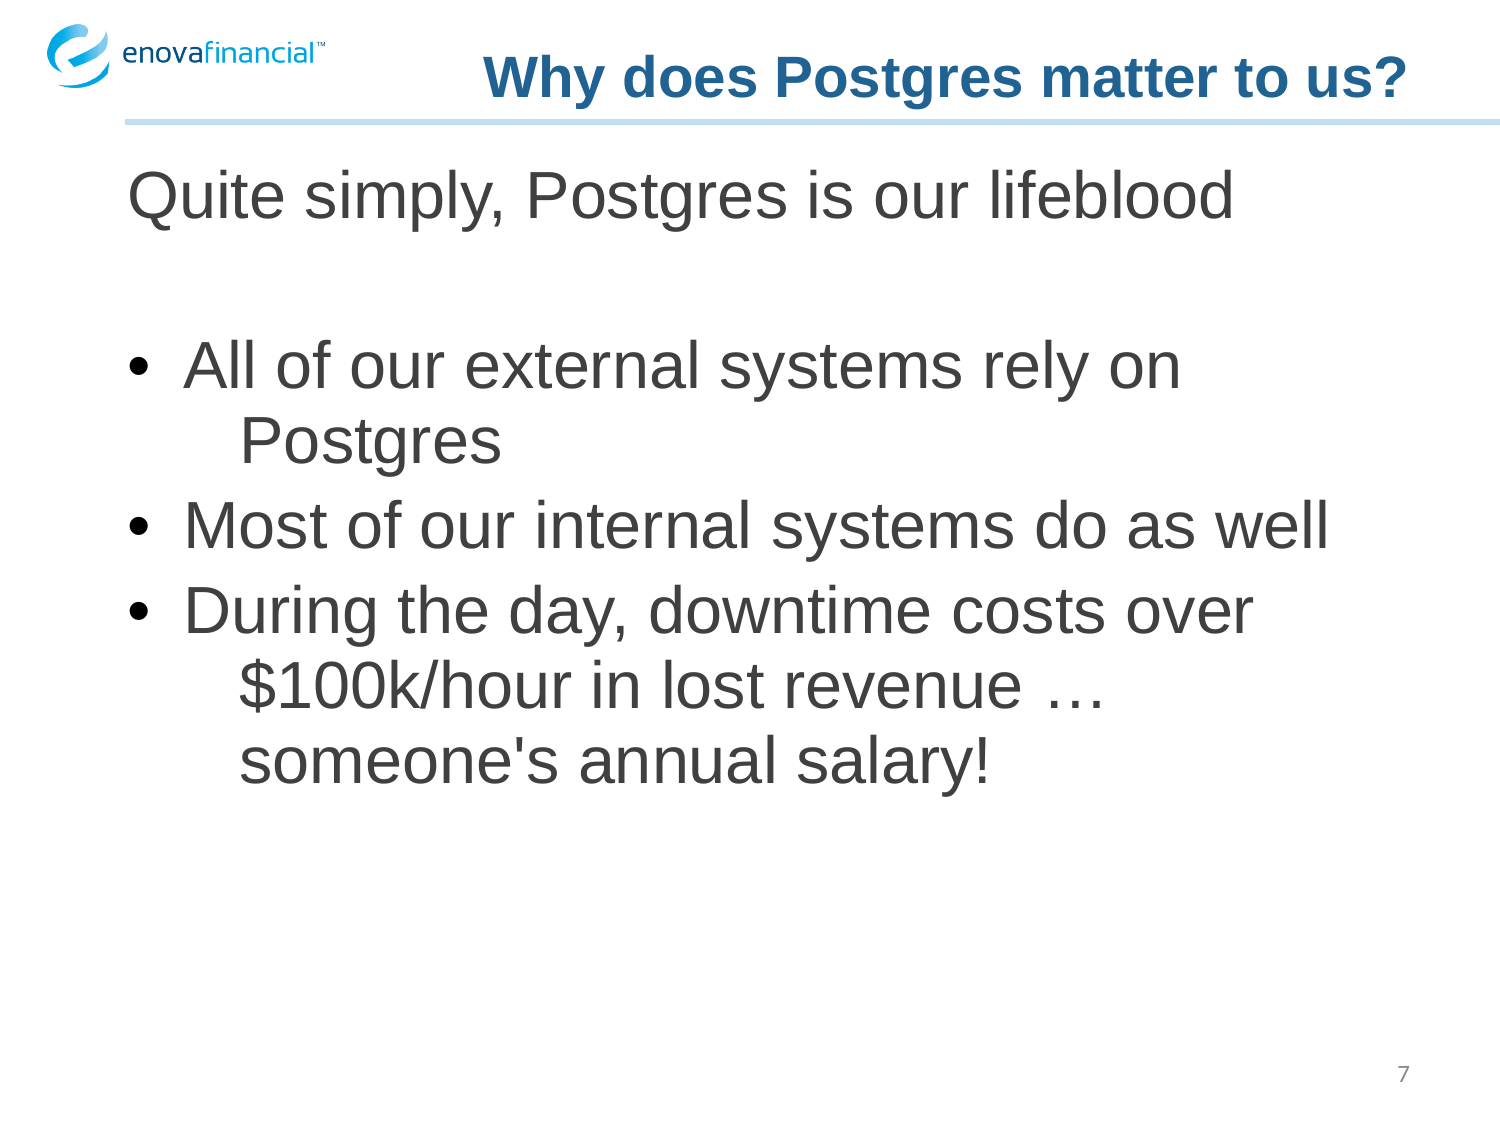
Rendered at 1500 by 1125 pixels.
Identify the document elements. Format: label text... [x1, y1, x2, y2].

list Why does Postgres matter to us? [387, 37, 1426, 121]
list Quite simply, Postgres is our lifeblood All of our external systems rely on Postgres Most of our internal systems do as well During the day, downtime costs over $100k/hour in lost revenue … someone's annual salary! [112, 149, 1425, 988]
picture [47, 24, 325, 88]
picture [125, 119, 1500, 125]
text_box 28 [1074, 1042, 1426, 1103]
